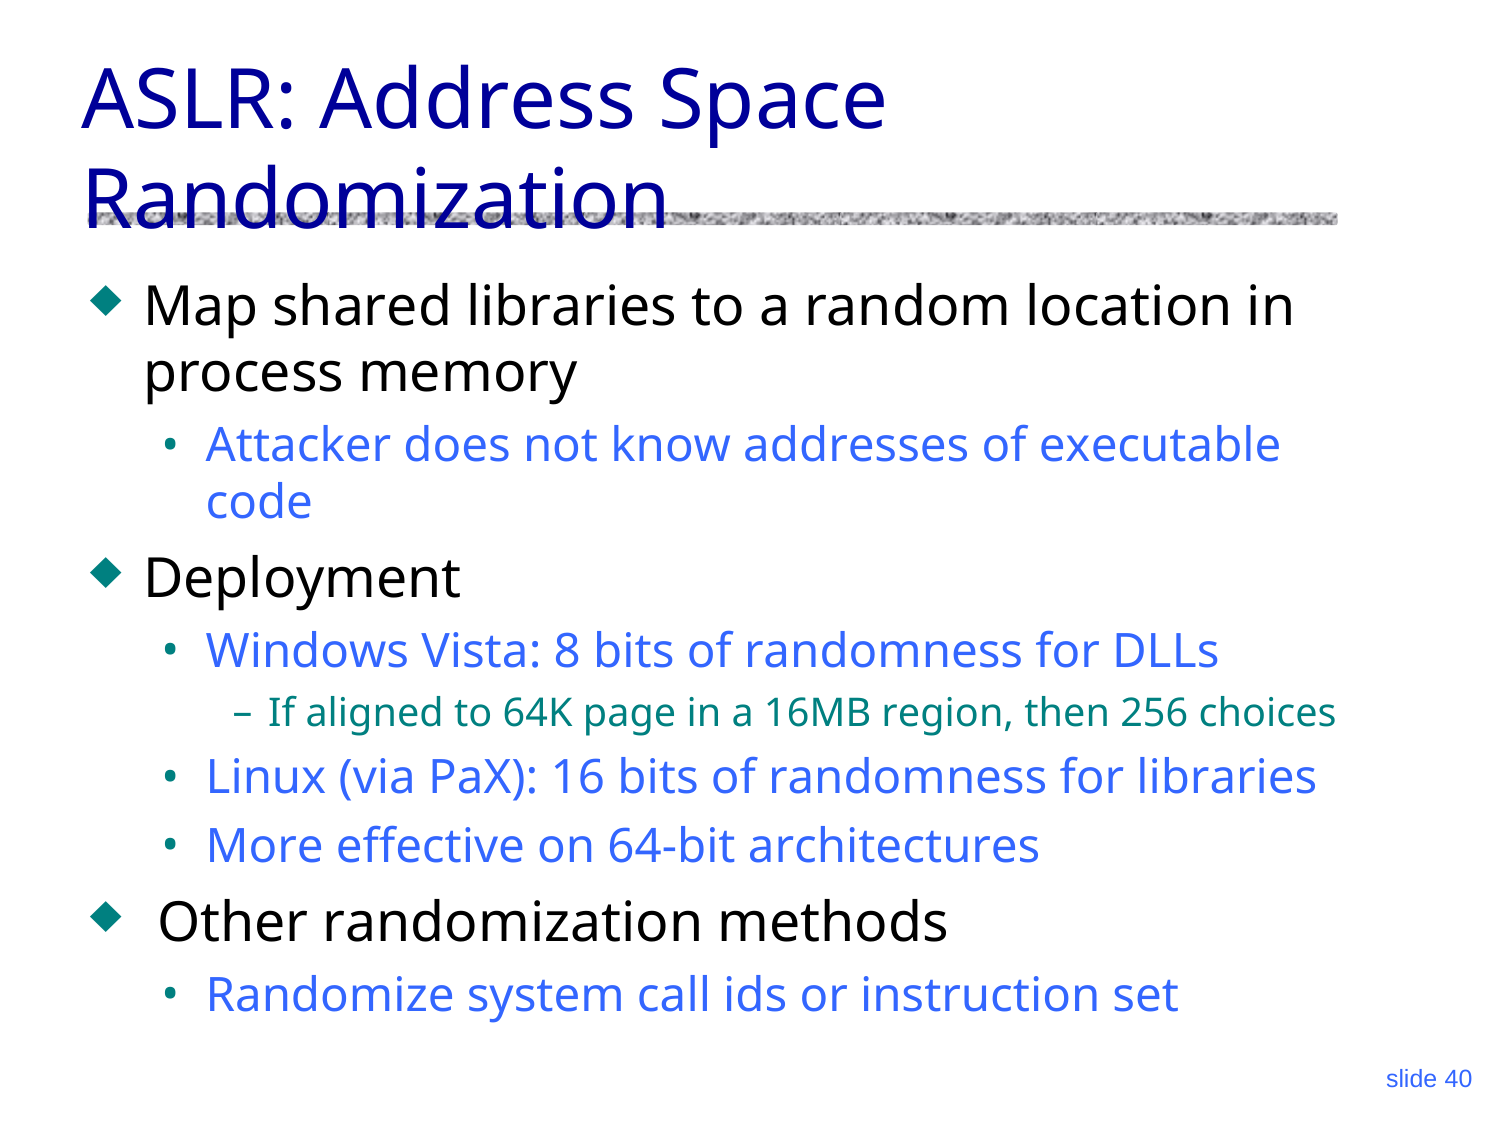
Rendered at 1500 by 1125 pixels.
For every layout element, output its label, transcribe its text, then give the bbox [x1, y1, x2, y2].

picture [533, 212, 555, 226]
picture [194, 212, 217, 226]
list Map shared libraries to a random location in process memory Attacker does not know addresses of executable code Deployment Windows Vista: 8 bits of randomness for DLLs If aligned to 64K page in a 16MB region, then 256 choices Linux (via PaX): 16 bits of randomness for libraries More effective on 64-bit architectures Other randomization methods Randomize system call ids or instruction set [74, 262, 1417, 1038]
picture [403, 212, 417, 226]
picture [319, 212, 339, 226]
picture [482, 212, 504, 223]
title ASLR: Address Space Randomization [66, 37, 1450, 188]
picture [375, 212, 396, 226]
picture [295, 212, 320, 223]
picture [606, 212, 626, 226]
picture [275, 212, 296, 226]
picture [244, 212, 267, 223]
picture [144, 212, 166, 223]
picture [562, 212, 583, 226]
picture [424, 212, 443, 226]
picture [225, 212, 243, 226]
picture [582, 212, 607, 223]
picture [122, 212, 141, 226]
picture [173, 212, 187, 226]
picture [346, 212, 367, 226]
picture [633, 212, 656, 226]
picture [511, 212, 529, 226]
picture [444, 212, 479, 226]
picture [97, 212, 121, 226]
picture [664, 212, 1338, 226]
text_box slide <number> [1174, 1025, 1488, 1101]
